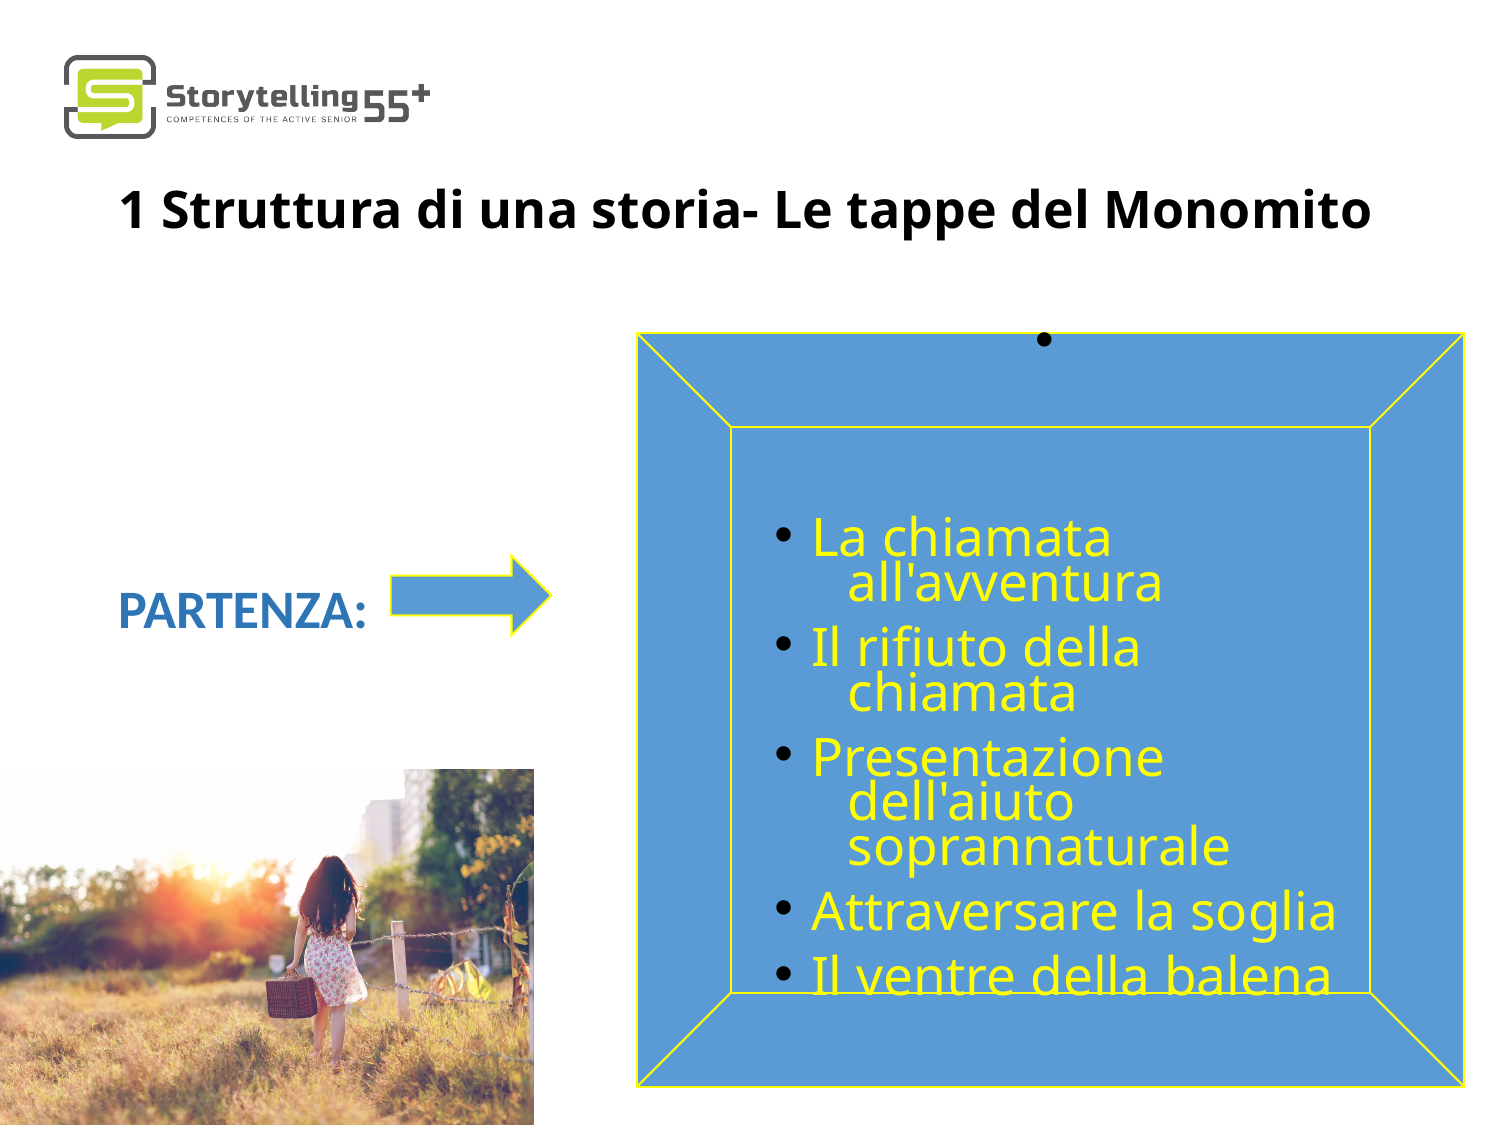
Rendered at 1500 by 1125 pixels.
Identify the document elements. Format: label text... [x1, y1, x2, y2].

list La chiamata all'avventura Il rifiuto della chiamata Presentazione dell'aiuto soprannaturale Attraversare la soglia Il ventre della balena [759, 299, 1397, 1014]
title 1 Struttura di una storia- Le tappe del Monomito [103, 59, 1397, 314]
text_box [390, 555, 552, 636]
list PARTENZA: [103, 299, 741, 1014]
picture [0, 769, 534, 1125]
text_box [636, 332, 1465, 1087]
picture [64, 55, 430, 139]
